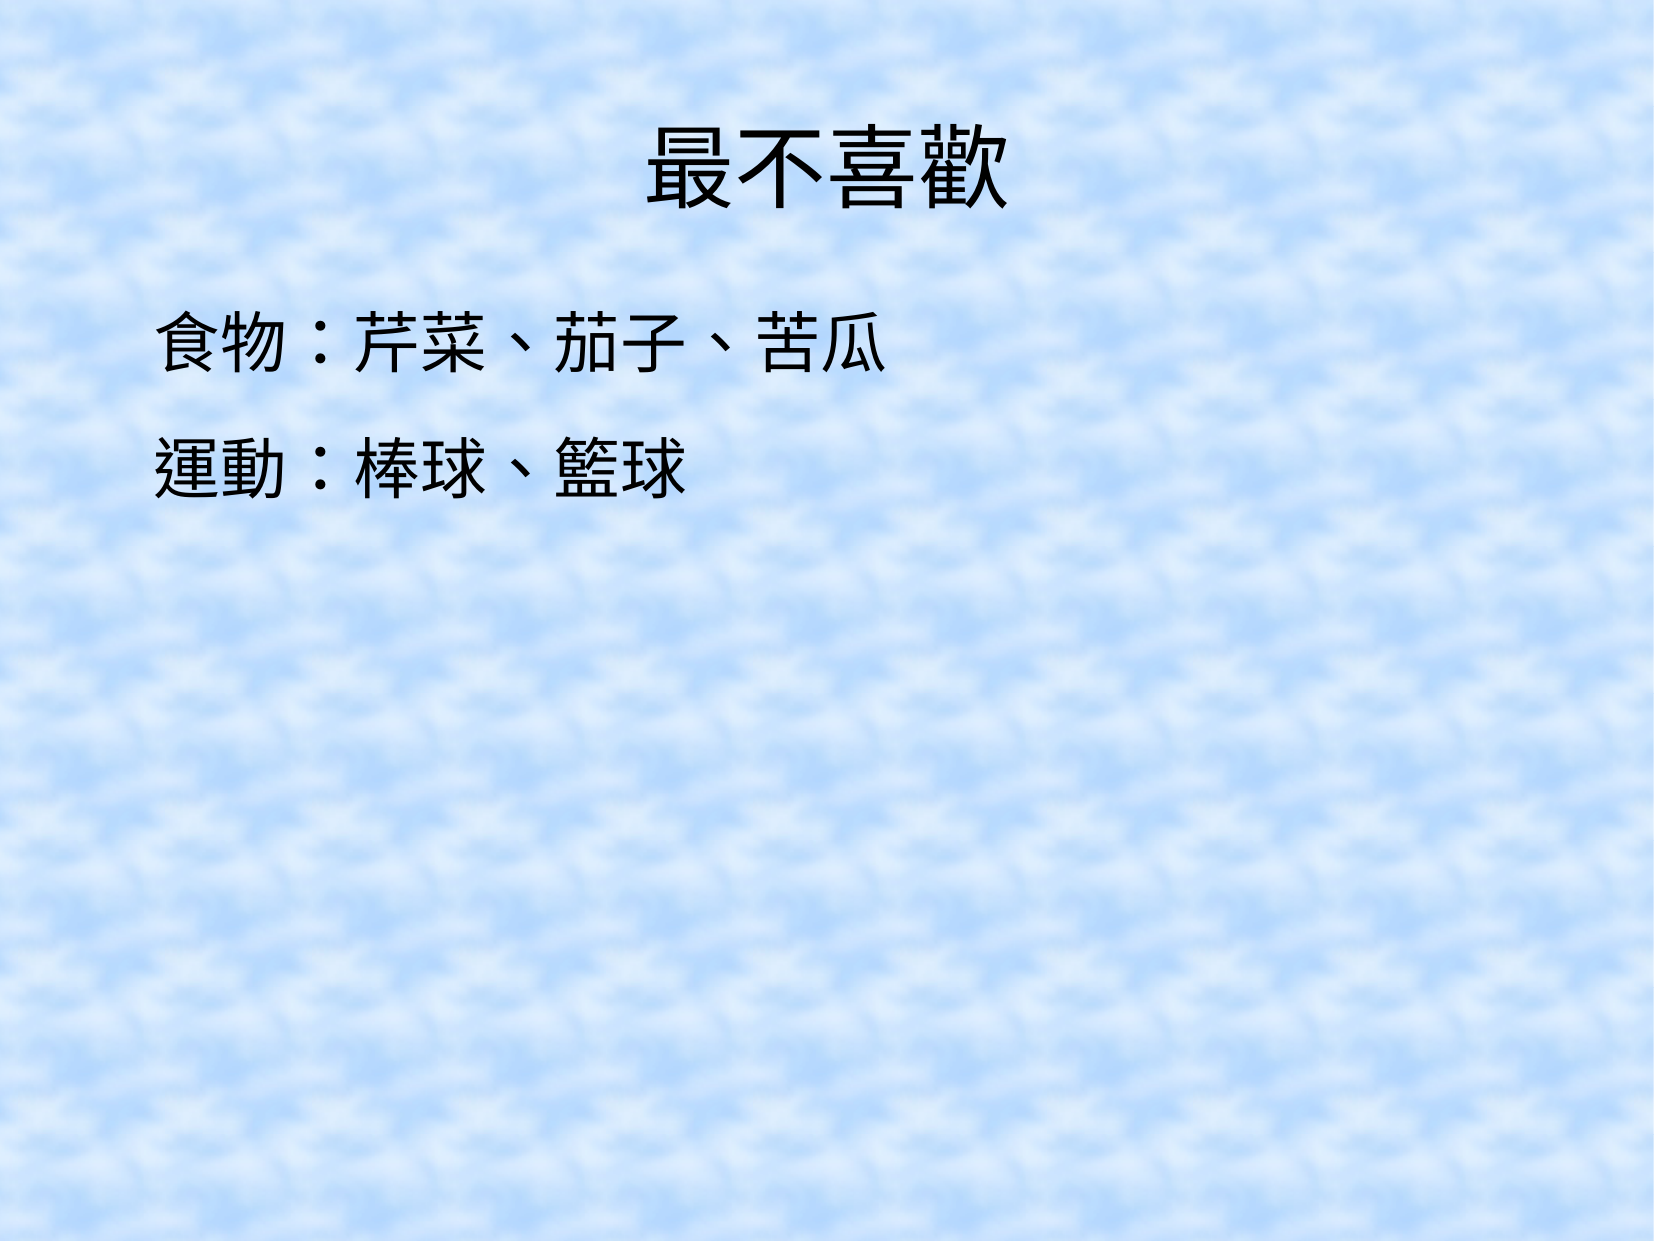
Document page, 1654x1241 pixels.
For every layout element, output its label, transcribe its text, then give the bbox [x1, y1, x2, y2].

picture [0, 0, 1654, 1241]
title 最不喜歡 [82, 0, 1571, 260]
list 食物：芹菜、茄子、苦瓜 運動：棒球、籃球 [82, 290, 1571, 1010]
